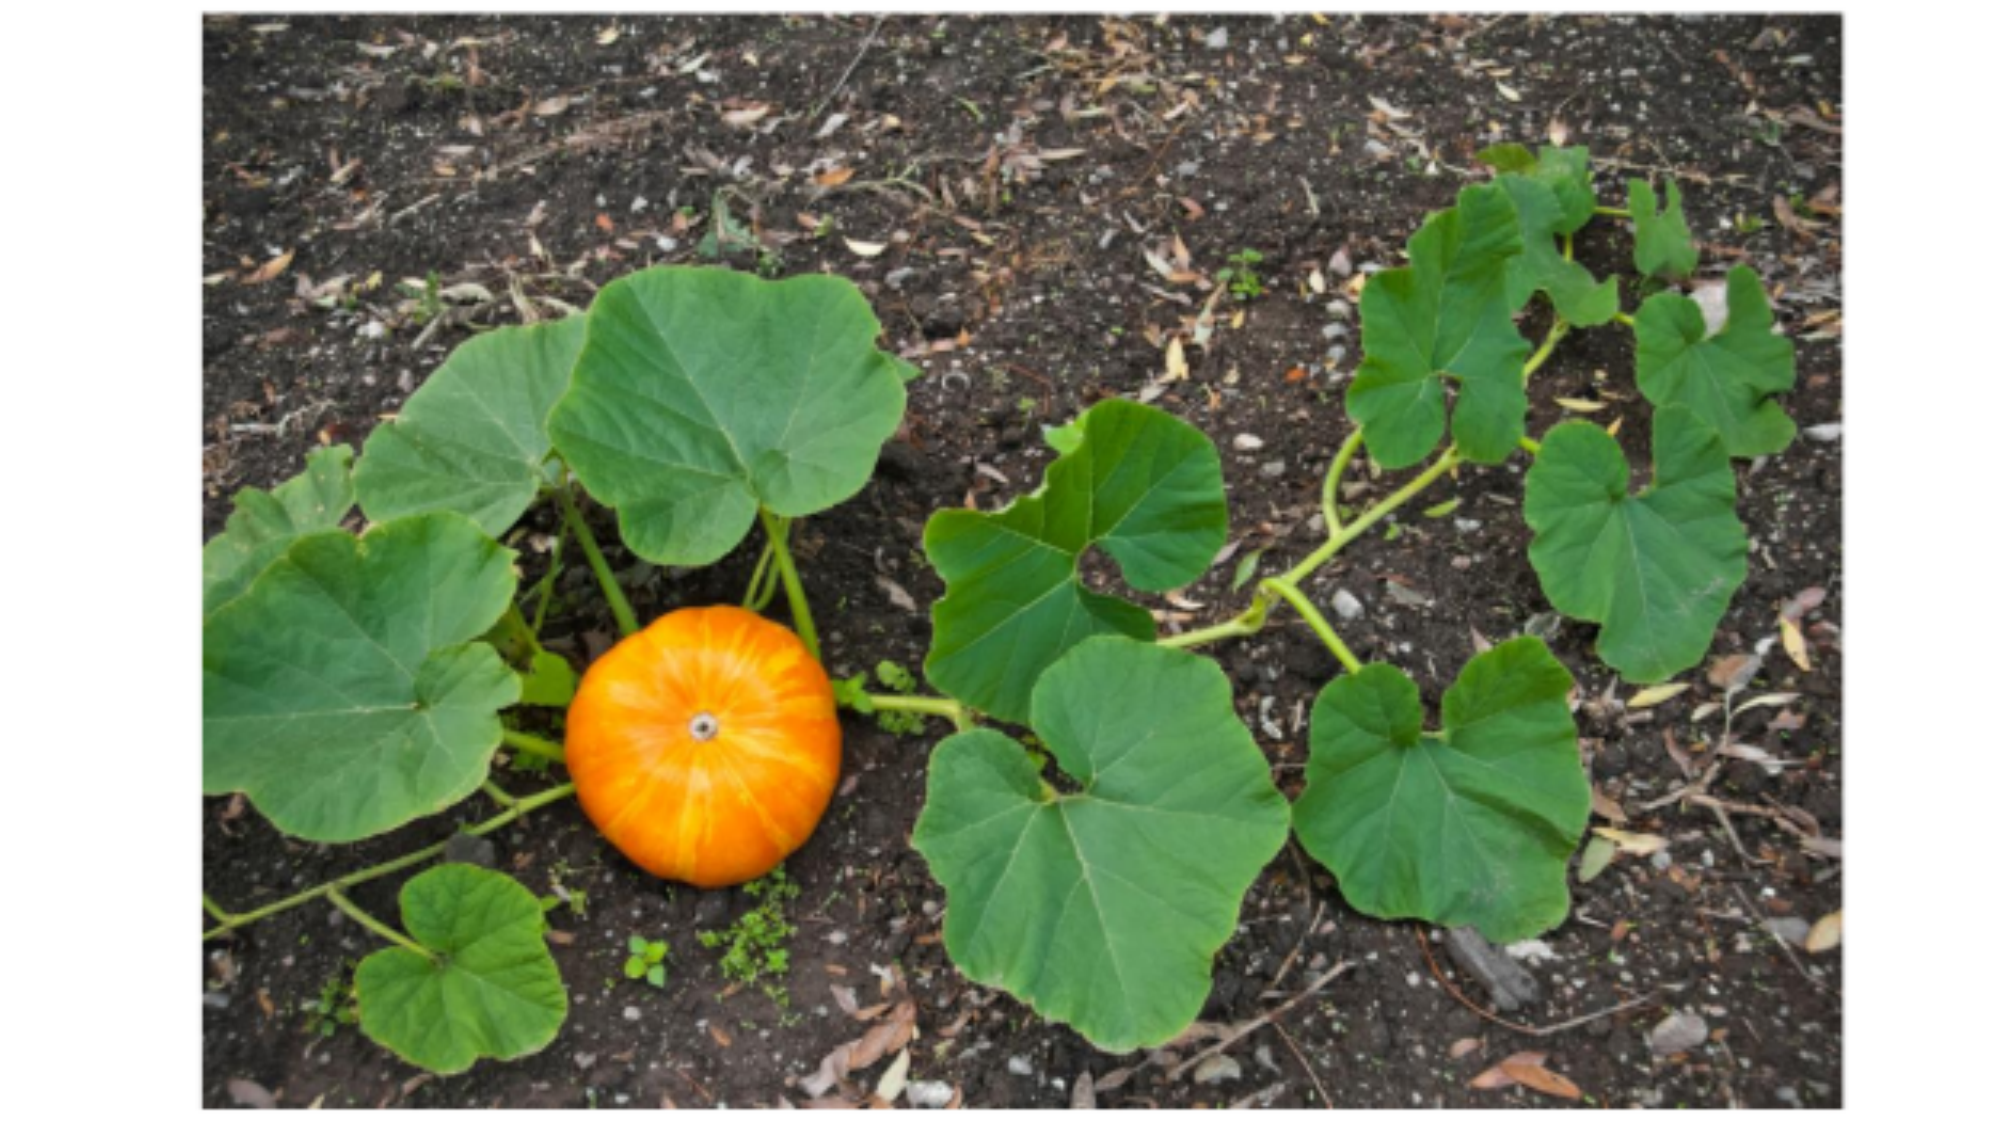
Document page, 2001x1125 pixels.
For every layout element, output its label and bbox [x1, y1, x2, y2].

picture [178, 0, 1881, 1125]
